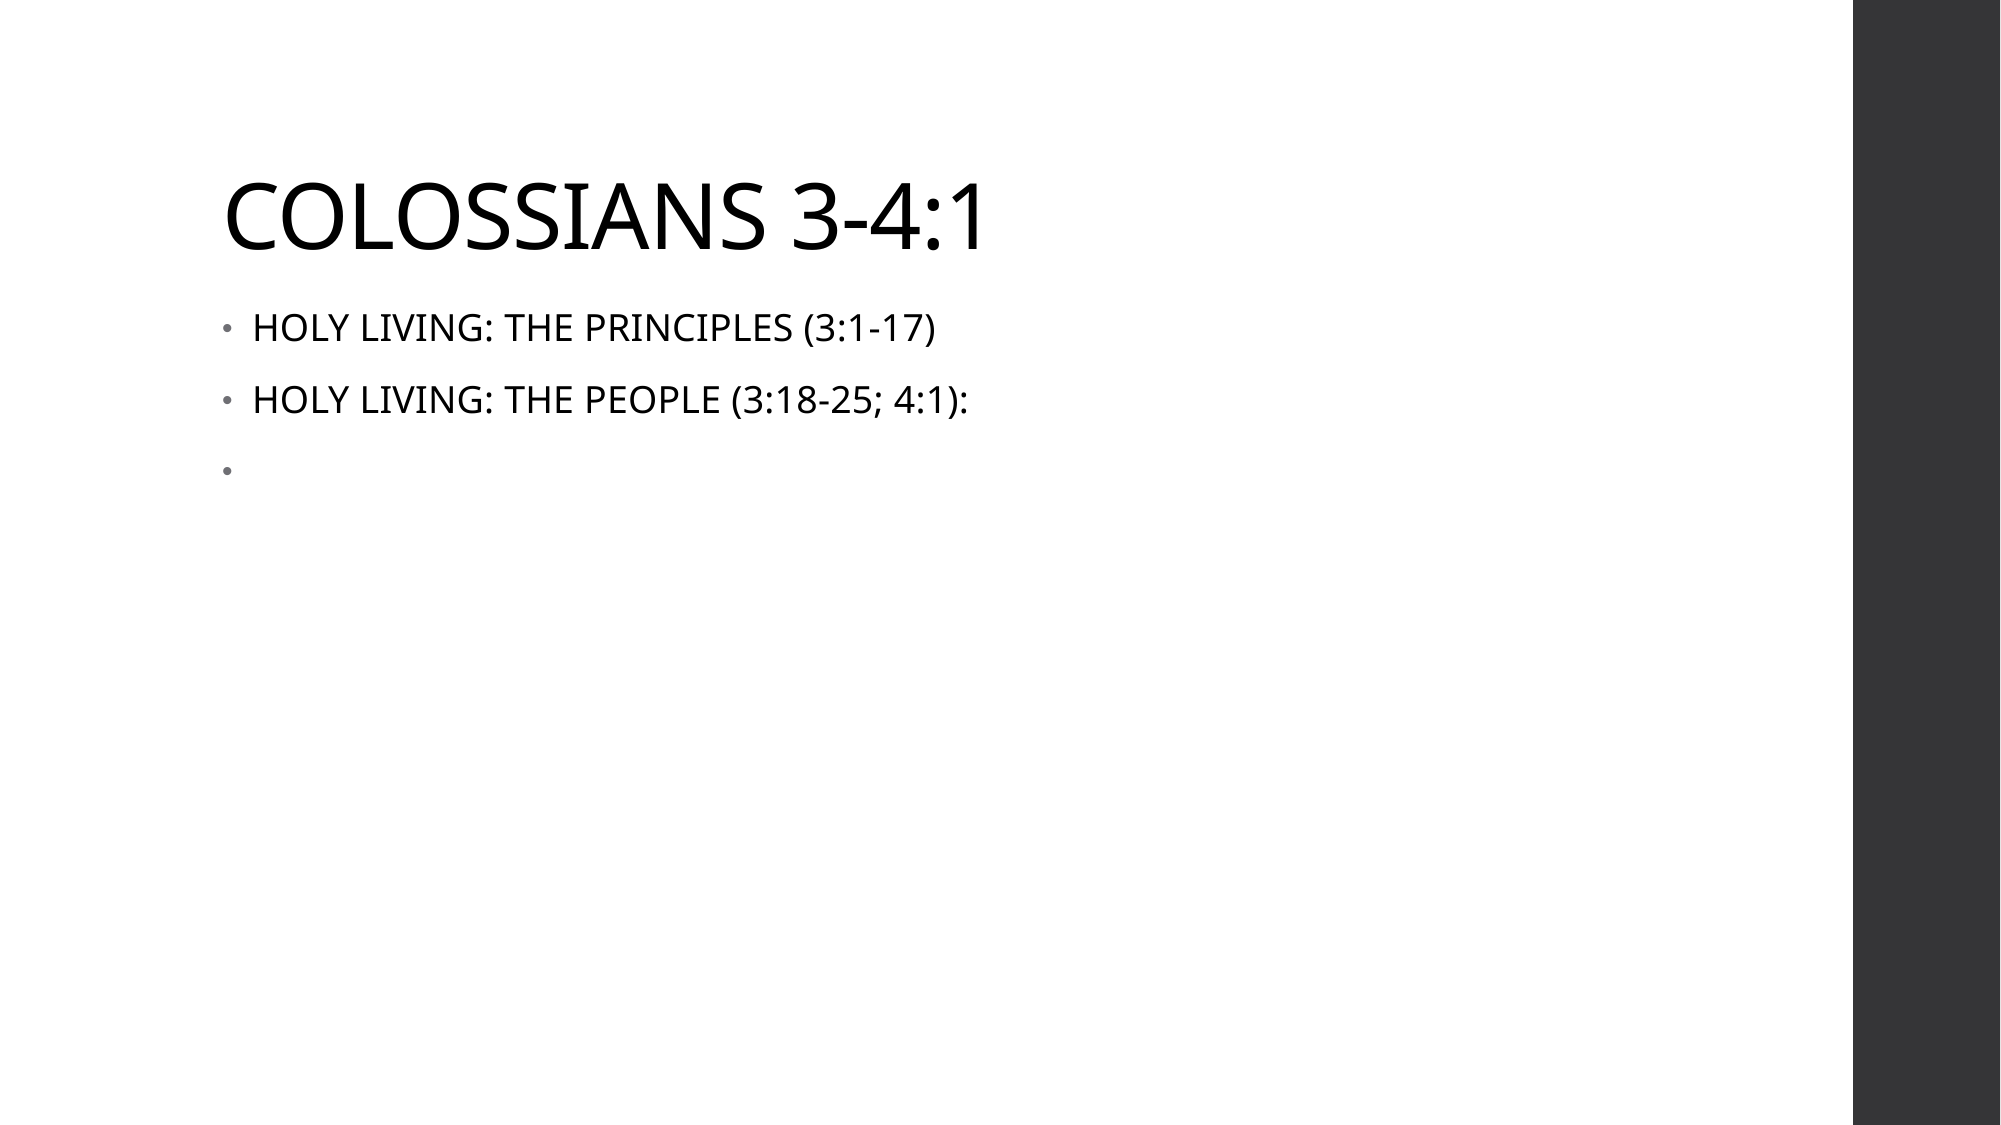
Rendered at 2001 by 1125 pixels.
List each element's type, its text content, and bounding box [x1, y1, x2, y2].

title COLOSSIANS 3-4:1 [206, 60, 1797, 278]
list HOLY LIVING: THE PRINCIPLES (3:1-17) HOLY LIVING: THE PEOPLE (3:18-25; 4:1): [206, 299, 1617, 1014]
